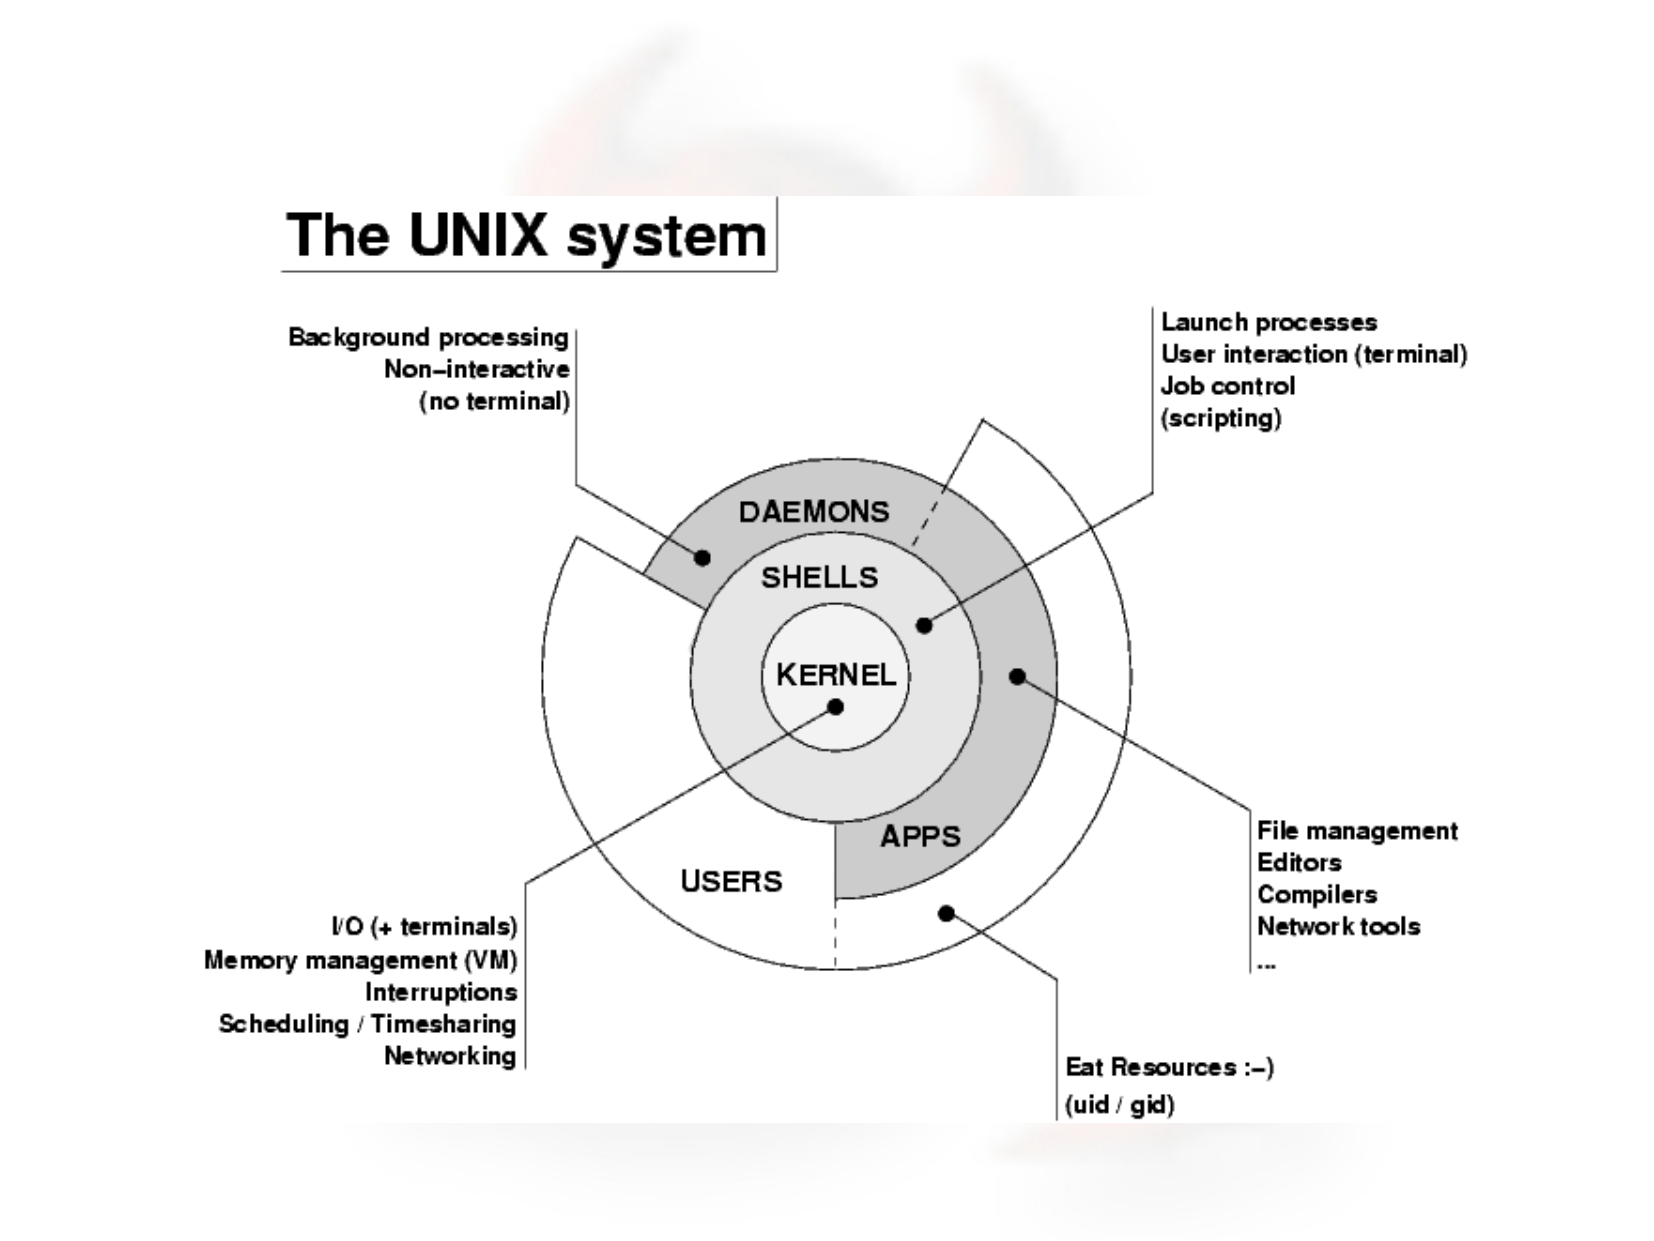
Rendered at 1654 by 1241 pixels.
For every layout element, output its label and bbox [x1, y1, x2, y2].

picture [172, 3, 1492, 1241]
